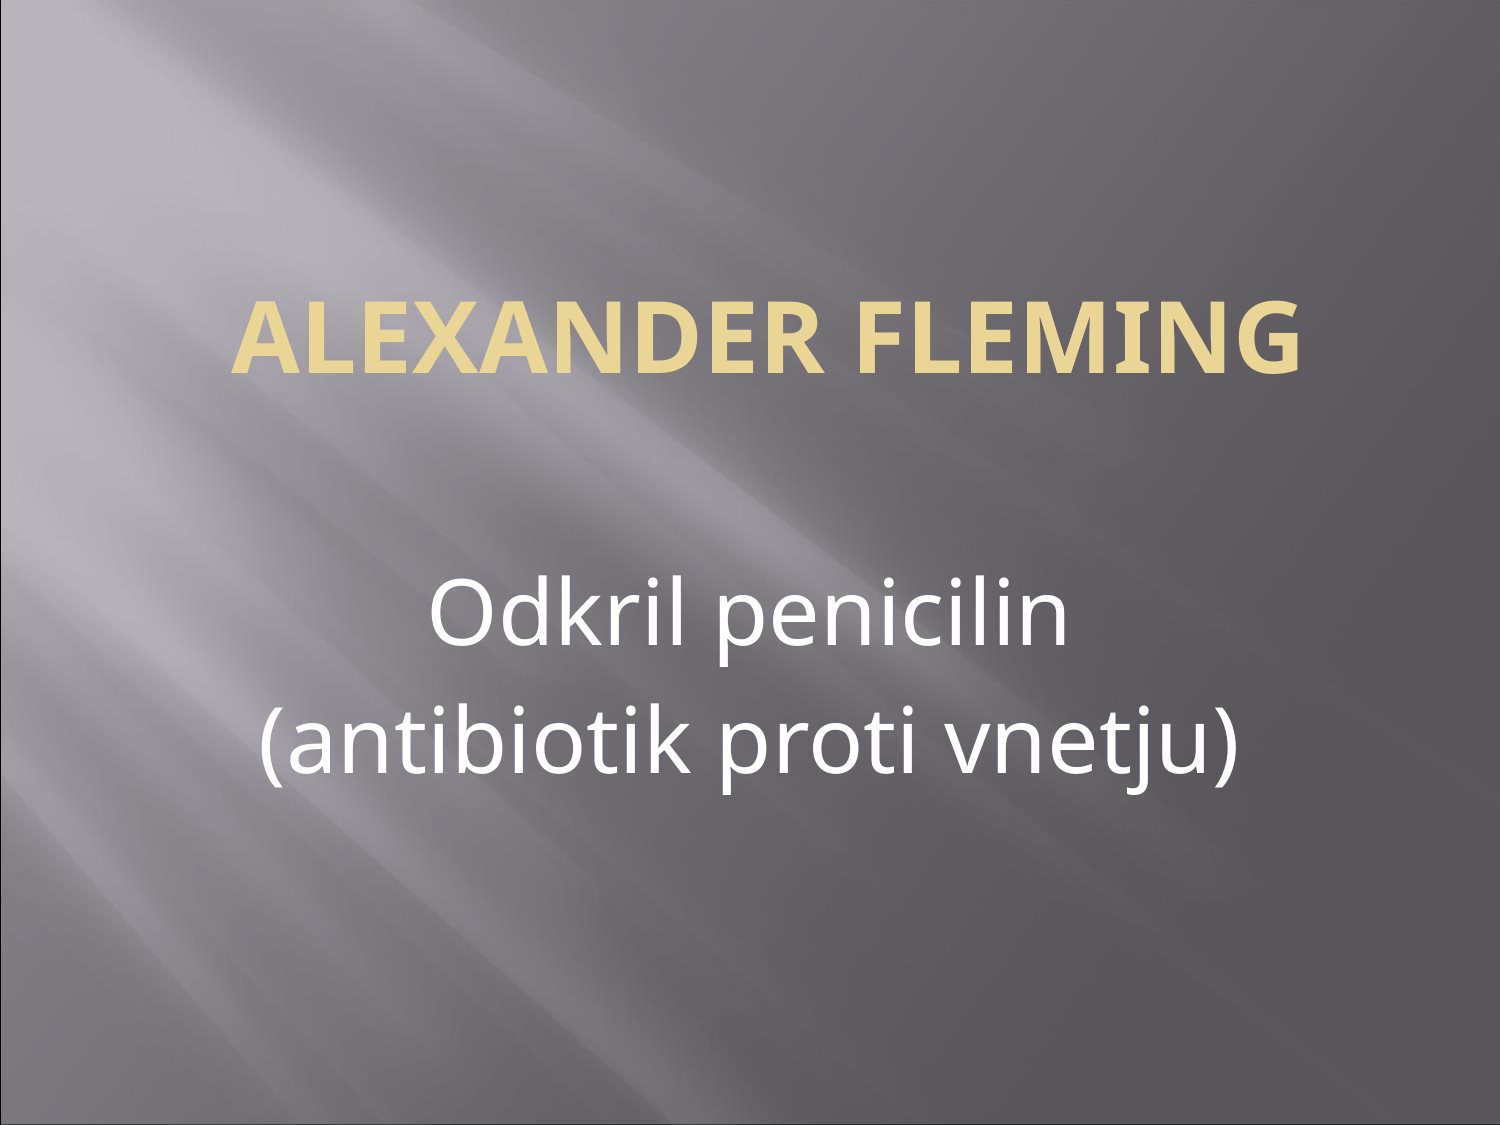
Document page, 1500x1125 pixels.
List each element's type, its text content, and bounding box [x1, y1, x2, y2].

subtitle Odkril penicilin (antibiotik proti vnetju) [225, 546, 1275, 835]
picture [0, 0, 1500, 1125]
title Alexander fleming [93, 93, 1444, 394]
